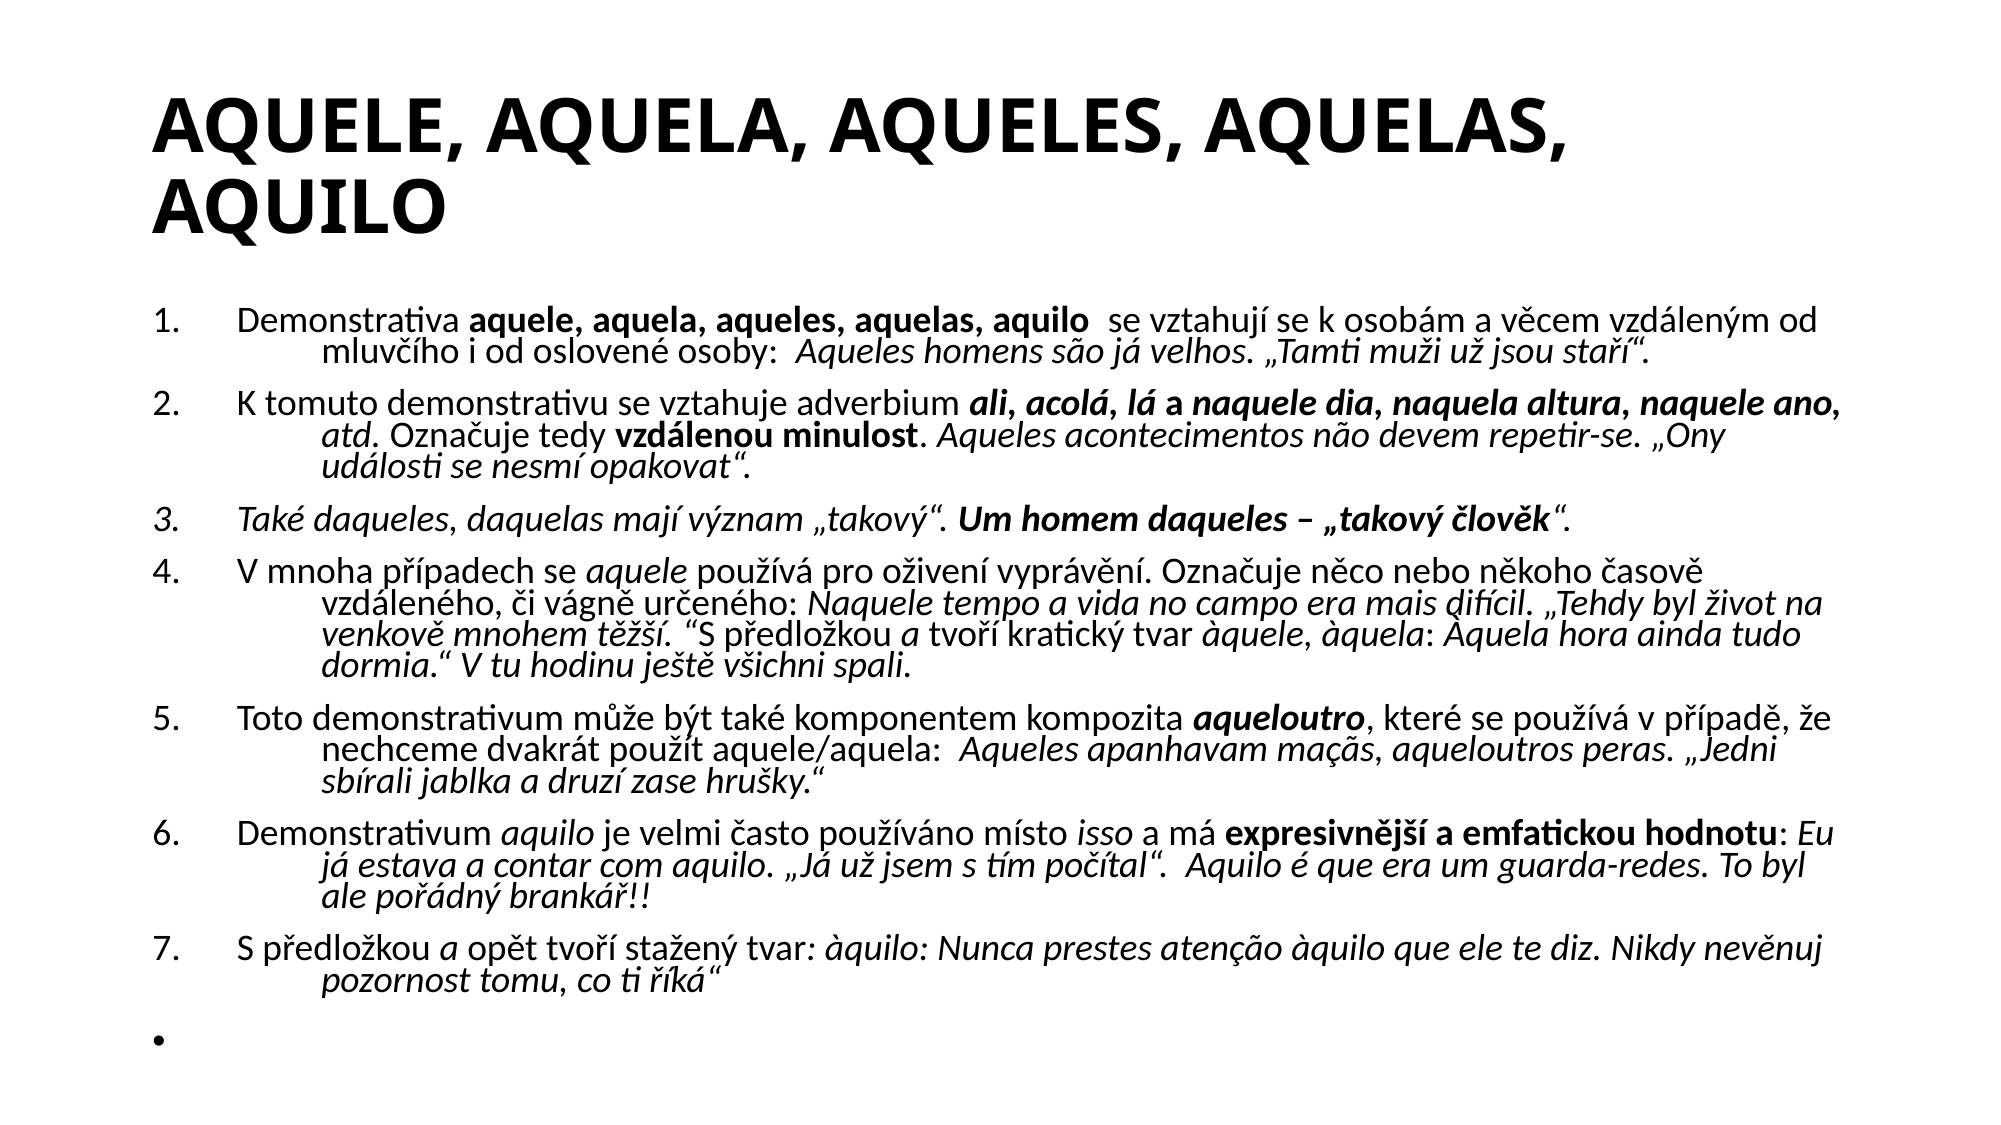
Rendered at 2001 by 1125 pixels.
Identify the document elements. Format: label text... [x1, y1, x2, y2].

title AQUELE, AQUELA, AQUELES, AQUELAS, AQUILO [137, 59, 1863, 278]
list Demonstrativa aquele, aquela, aqueles, aquelas, aquilo se vztahují se k osobám a věcem vzdáleným od mluvčího i od oslovené osoby: Aqueles homens são já velhos. „Tamti muži už jsou staří“. K tomuto demonstrativu se vztahuje adverbium ali, acolá, lá a naquele dia, naquela altura, naquele ano, atd. Označuje tedy vzdálenou minulost. Aqueles acontecimentos não devem repetir-se. „Ony události se nesmí opakovat“. Také daqueles, daquelas mají význam „takový“. Um homem daqueles – „takový člověk“. V mnoha případech se aquele používá pro oživení vyprávění. Označuje něco nebo někoho časově vzdáleného, či vágně určeného: Naquele tempo a vida no campo era mais difícil. „Tehdy byl život na venkově mnohem těžší. “S předložkou a tvoří kratický tvar àquele, àquela: Àquela hora ainda tudo dormia.“ V tu hodinu ještě všichni spali. Toto demonstrativum může být také komponentem kompozita aqueloutro, které se používá v případě, že nechceme dvakrát použít aquele/aquela: Aqueles apanhavam maçãs, aqueloutros peras. „Jedni sbírali jablka a druzí zase hrušky.“ Demonstrativum aquilo je velmi často používáno místo isso a má expresivnější a emfatickou hodnotu: Eu já estava a contar com aquilo. „Já už jsem s tím počítal“. Aquilo é que era um guarda-redes. To byl ale pořádný brankář!! S předložkou a opět tvoří stažený tvar: àquilo: Nunca prestes atenção àquilo que ele te diz. Nikdy nevěnuj pozornost tomu, co ti říká“ [137, 299, 1863, 1014]
